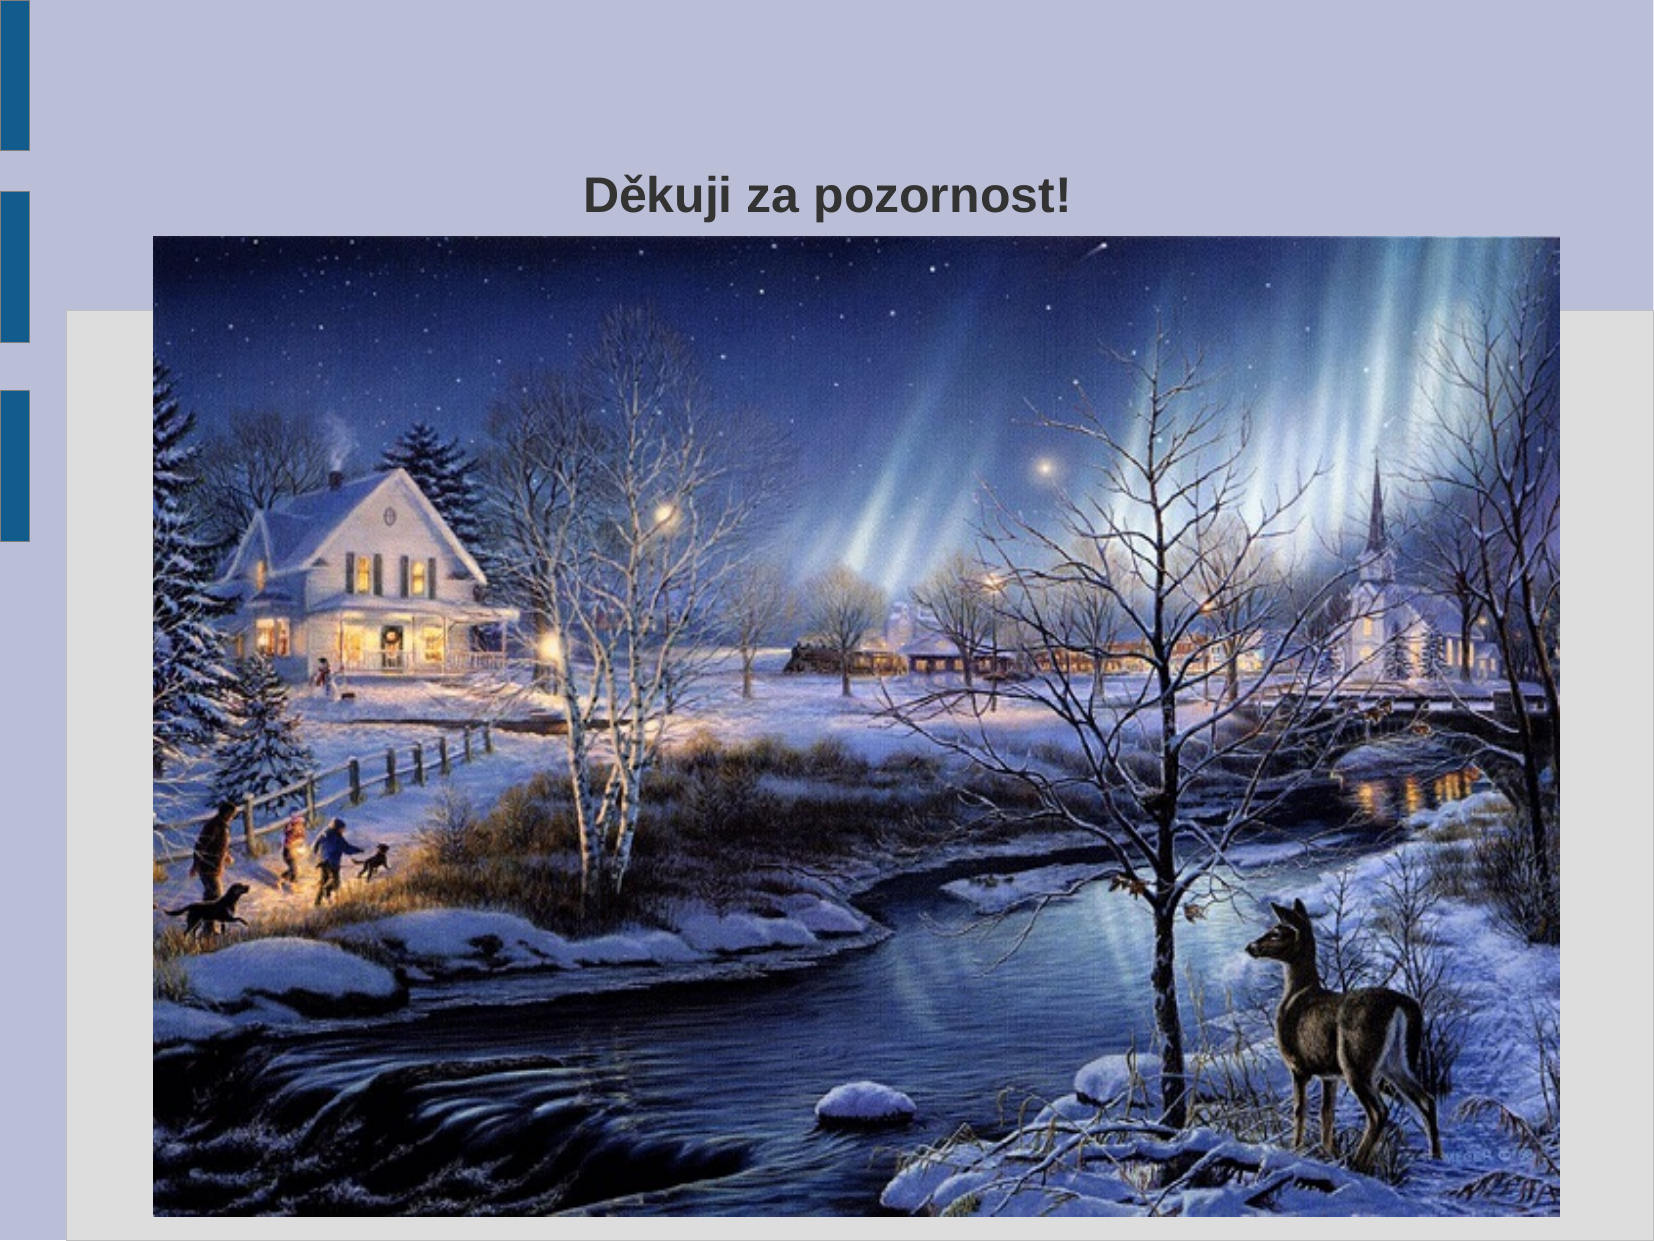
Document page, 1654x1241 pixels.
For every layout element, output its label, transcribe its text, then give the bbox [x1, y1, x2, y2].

picture [153, 236, 1560, 1217]
title Děkuji za pozornost! [121, 91, 1534, 299]
